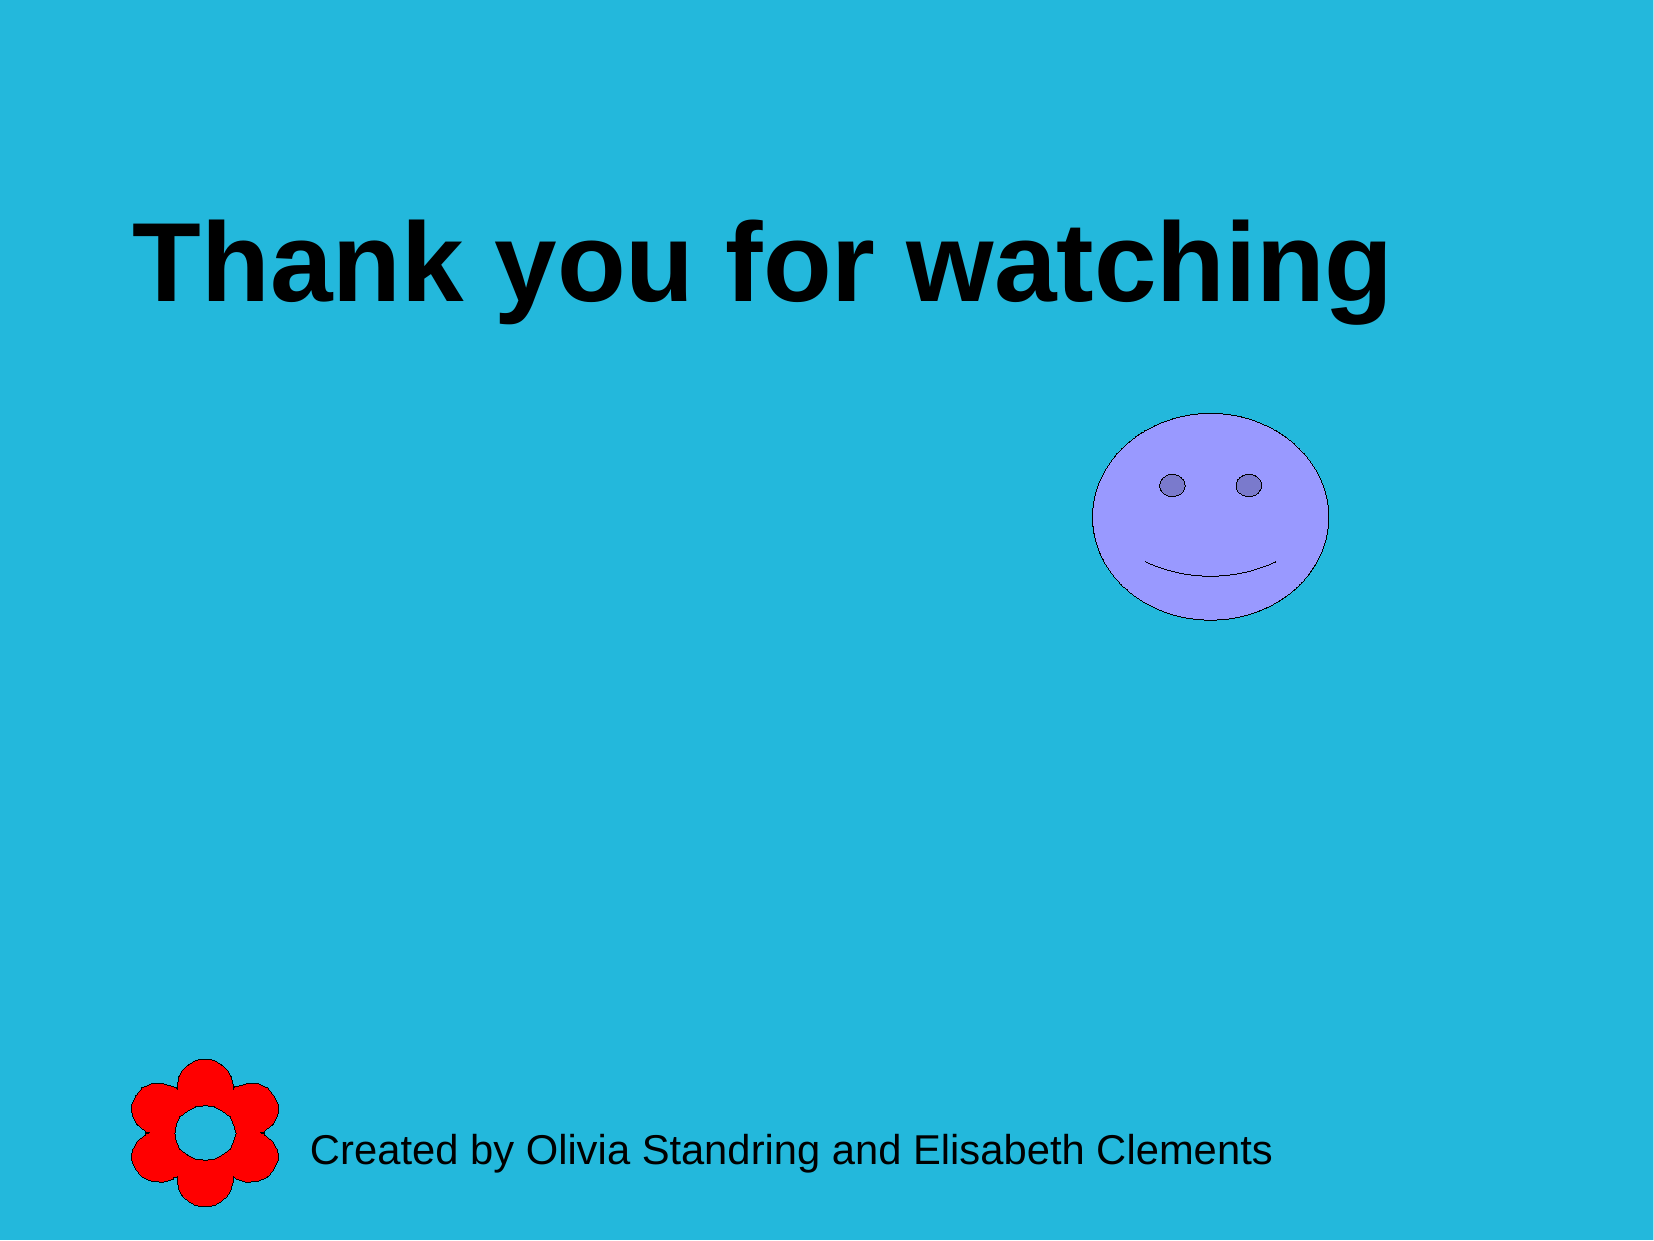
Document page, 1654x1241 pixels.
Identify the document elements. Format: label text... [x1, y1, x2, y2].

text_box [1092, 413, 1329, 621]
text_box [131, 1059, 279, 1207]
text_box Thank you for watching [118, 0, 1506, 473]
text_box Created by Olivia Standring and Elisabeth Clements [295, 1119, 1300, 1182]
